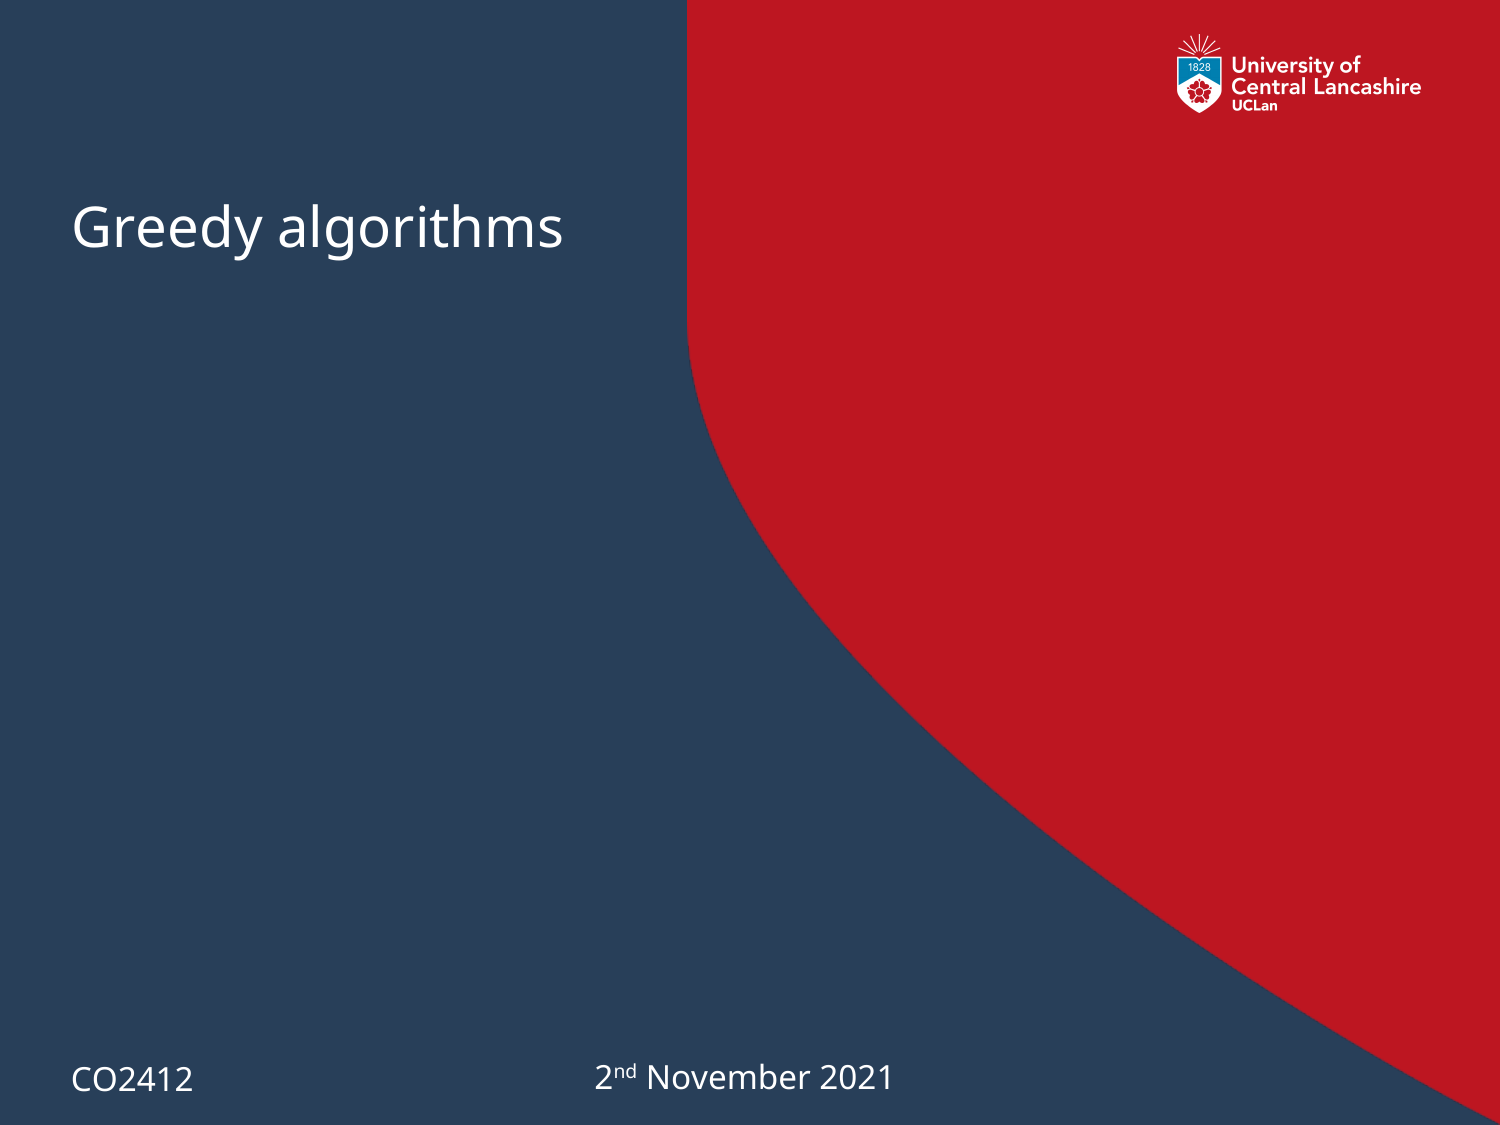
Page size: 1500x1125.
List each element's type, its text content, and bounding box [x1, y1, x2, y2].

picture [687, 0, 1500, 1125]
text_box Greedy algorithms [56, 104, 1185, 346]
